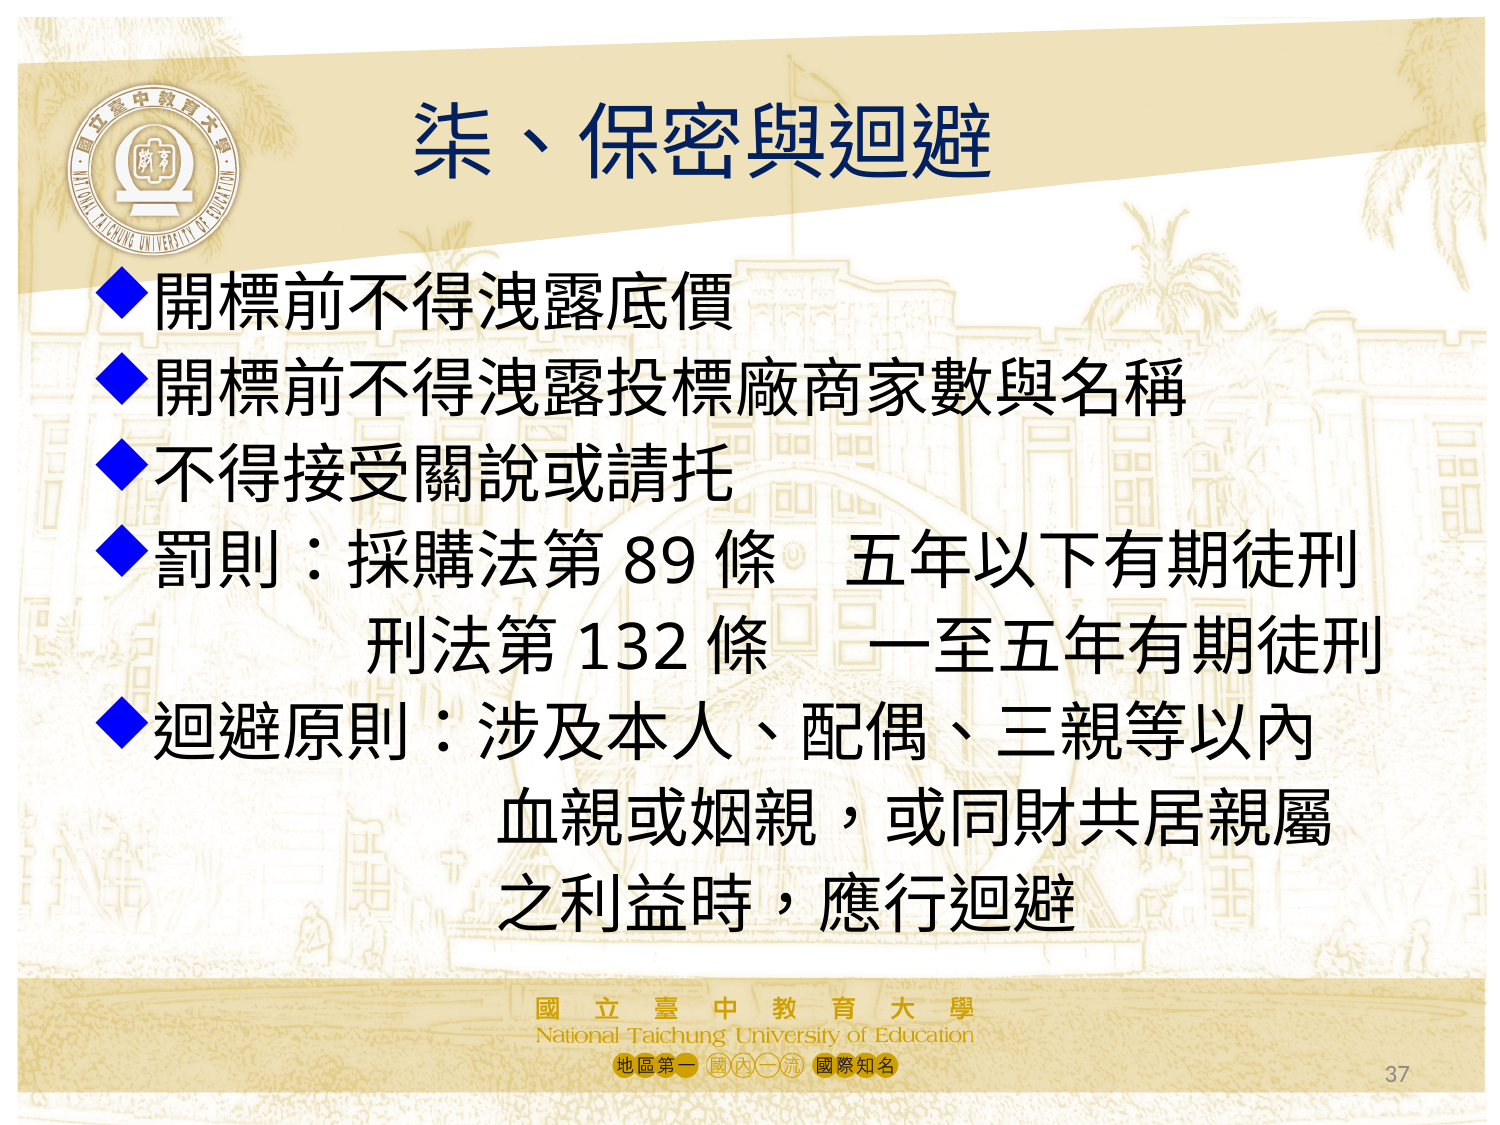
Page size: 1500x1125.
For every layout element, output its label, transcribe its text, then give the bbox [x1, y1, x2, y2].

text_box <編號> [1074, 1042, 1426, 1103]
list 開標前不得洩露底價 開標前不得洩露投標廠商家數與名稱 不得接受關說或請托 罰則：採購法第89條 五年以下有期徒刑 刑法第132條 一至五年有期徒刑 迴避原則：涉及本人、配偶、三親等以內 血親或姻親，或同財共居親屬 之利益時，應行迴避 [75, 262, 1426, 1005]
title 柒、保密與迴避 [253, 45, 1152, 233]
picture [0, 0, 1500, 1125]
